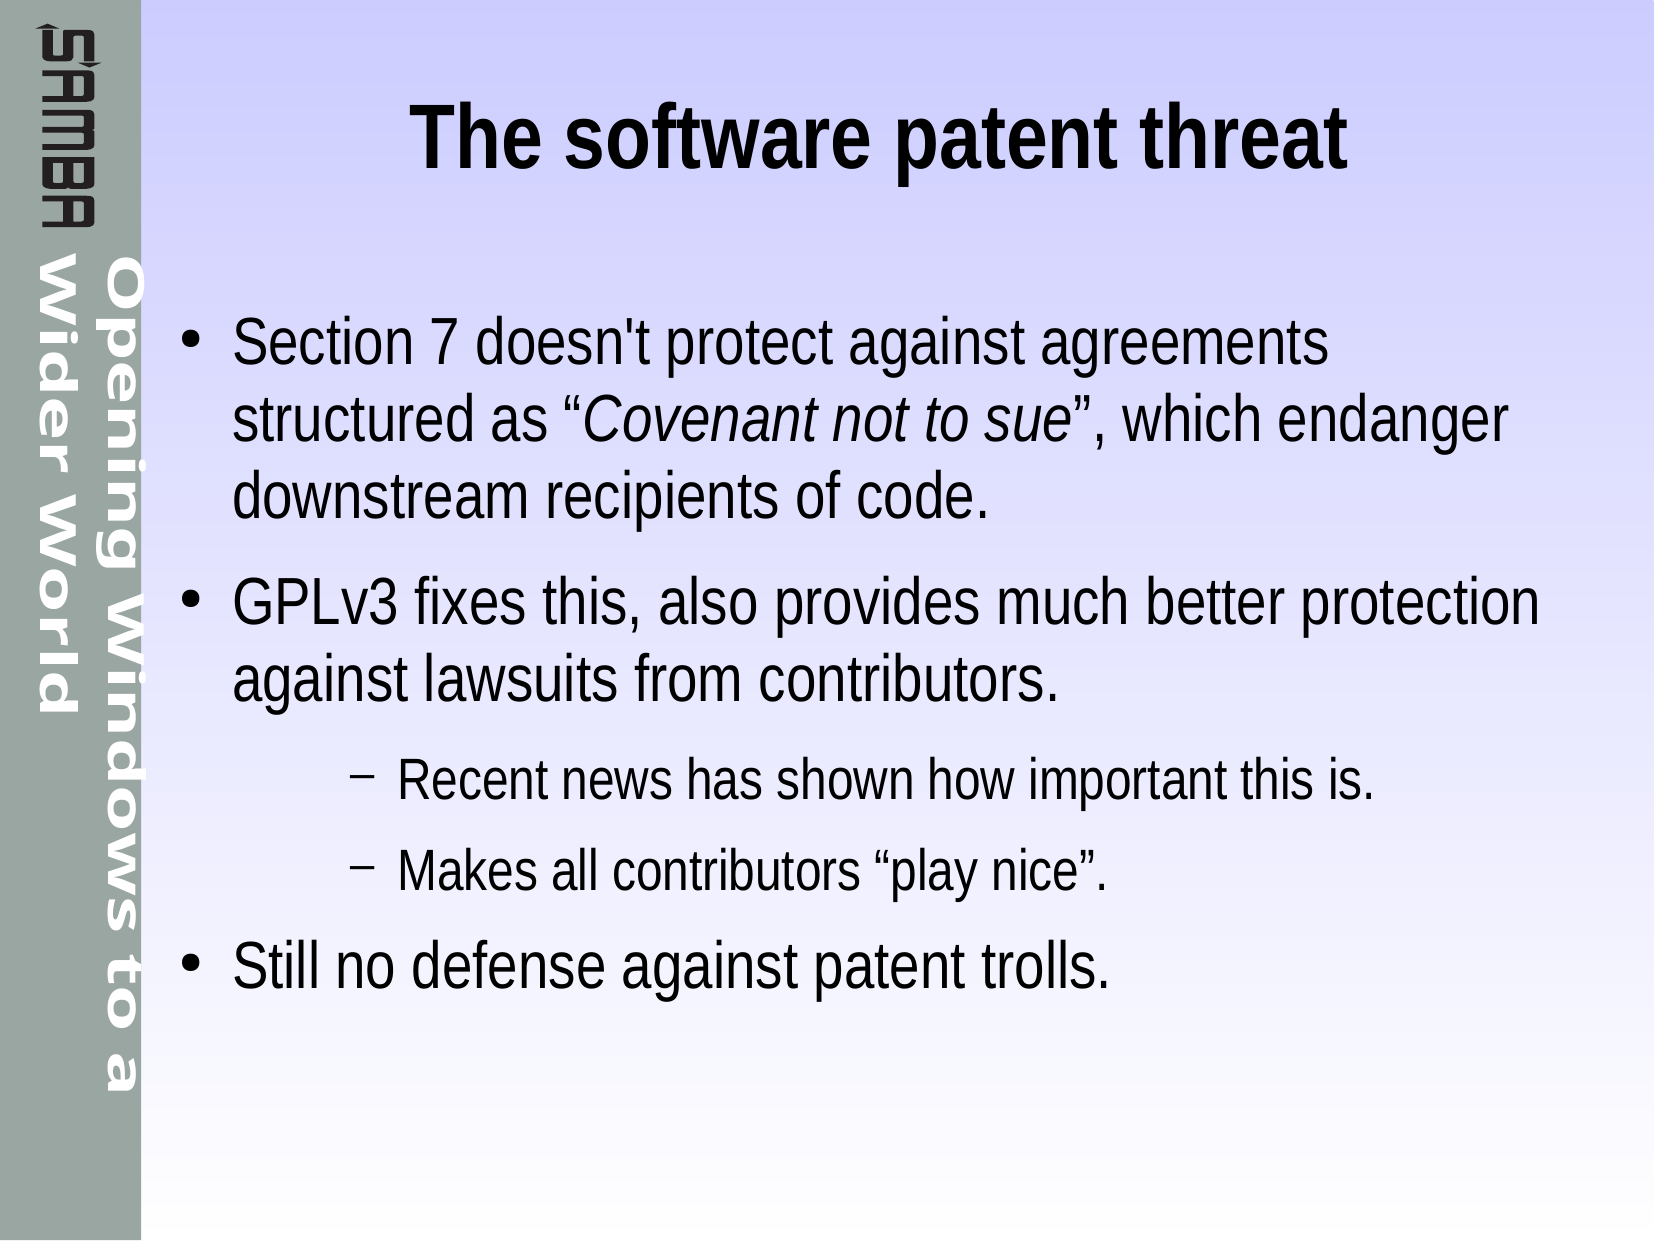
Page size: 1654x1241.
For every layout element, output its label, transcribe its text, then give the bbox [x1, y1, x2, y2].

list Section 7 doesn't protect against agreements structured as “Covenant not to sue”, which endanger downstream recipients of code. GPLv3 fixes this, also provides much better protection against lawsuits from contributors. Recent news has shown how important this is. Makes all contributors “play nice”. Still no defense against patent trolls. [161, 302, 1574, 1235]
title The software patent threat [173, 31, 1586, 239]
